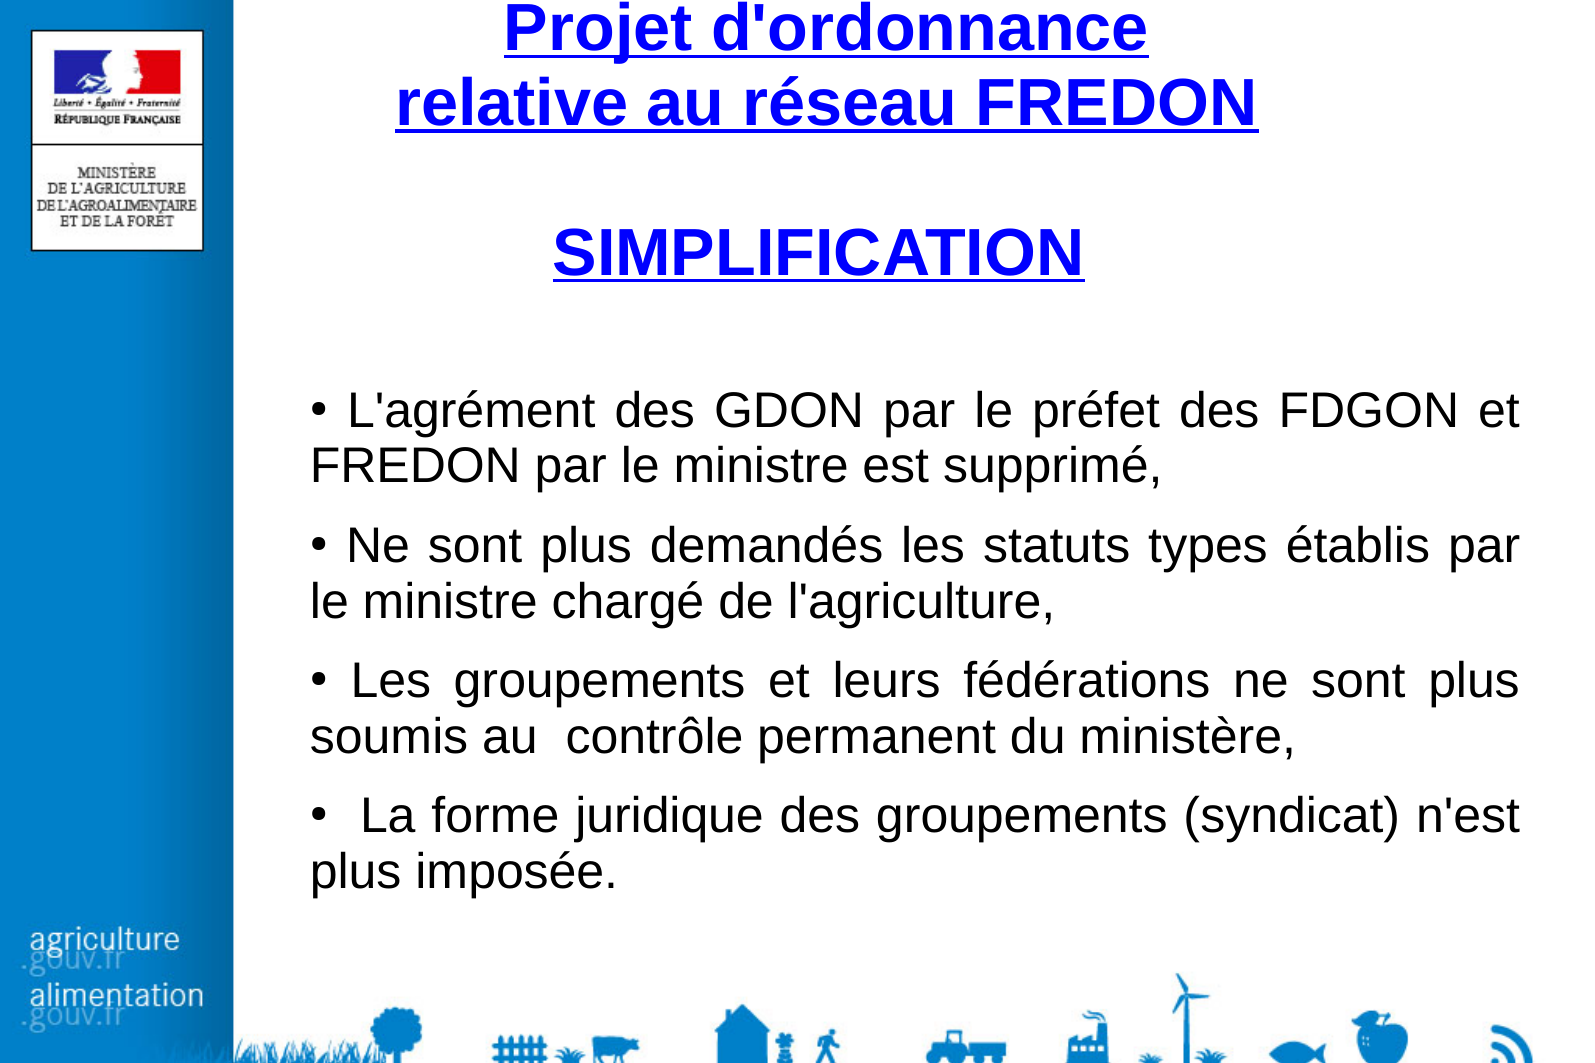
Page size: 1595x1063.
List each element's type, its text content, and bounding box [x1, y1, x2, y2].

text_box L'agrément des GDON par le préfet des FDGON et FREDON par le ministre est supprimé, Ne sont plus demandés les statuts types établis par le ministre chargé de l'agriculture, Les groupements et leurs fédérations ne sont plus soumis au contrôle permanent du ministère, La forme juridique des groupements (syndicat) n'est plus imposée. [295, 295, 1536, 945]
picture [0, 0, 1595, 1063]
list [265, 0, 1595, 325]
